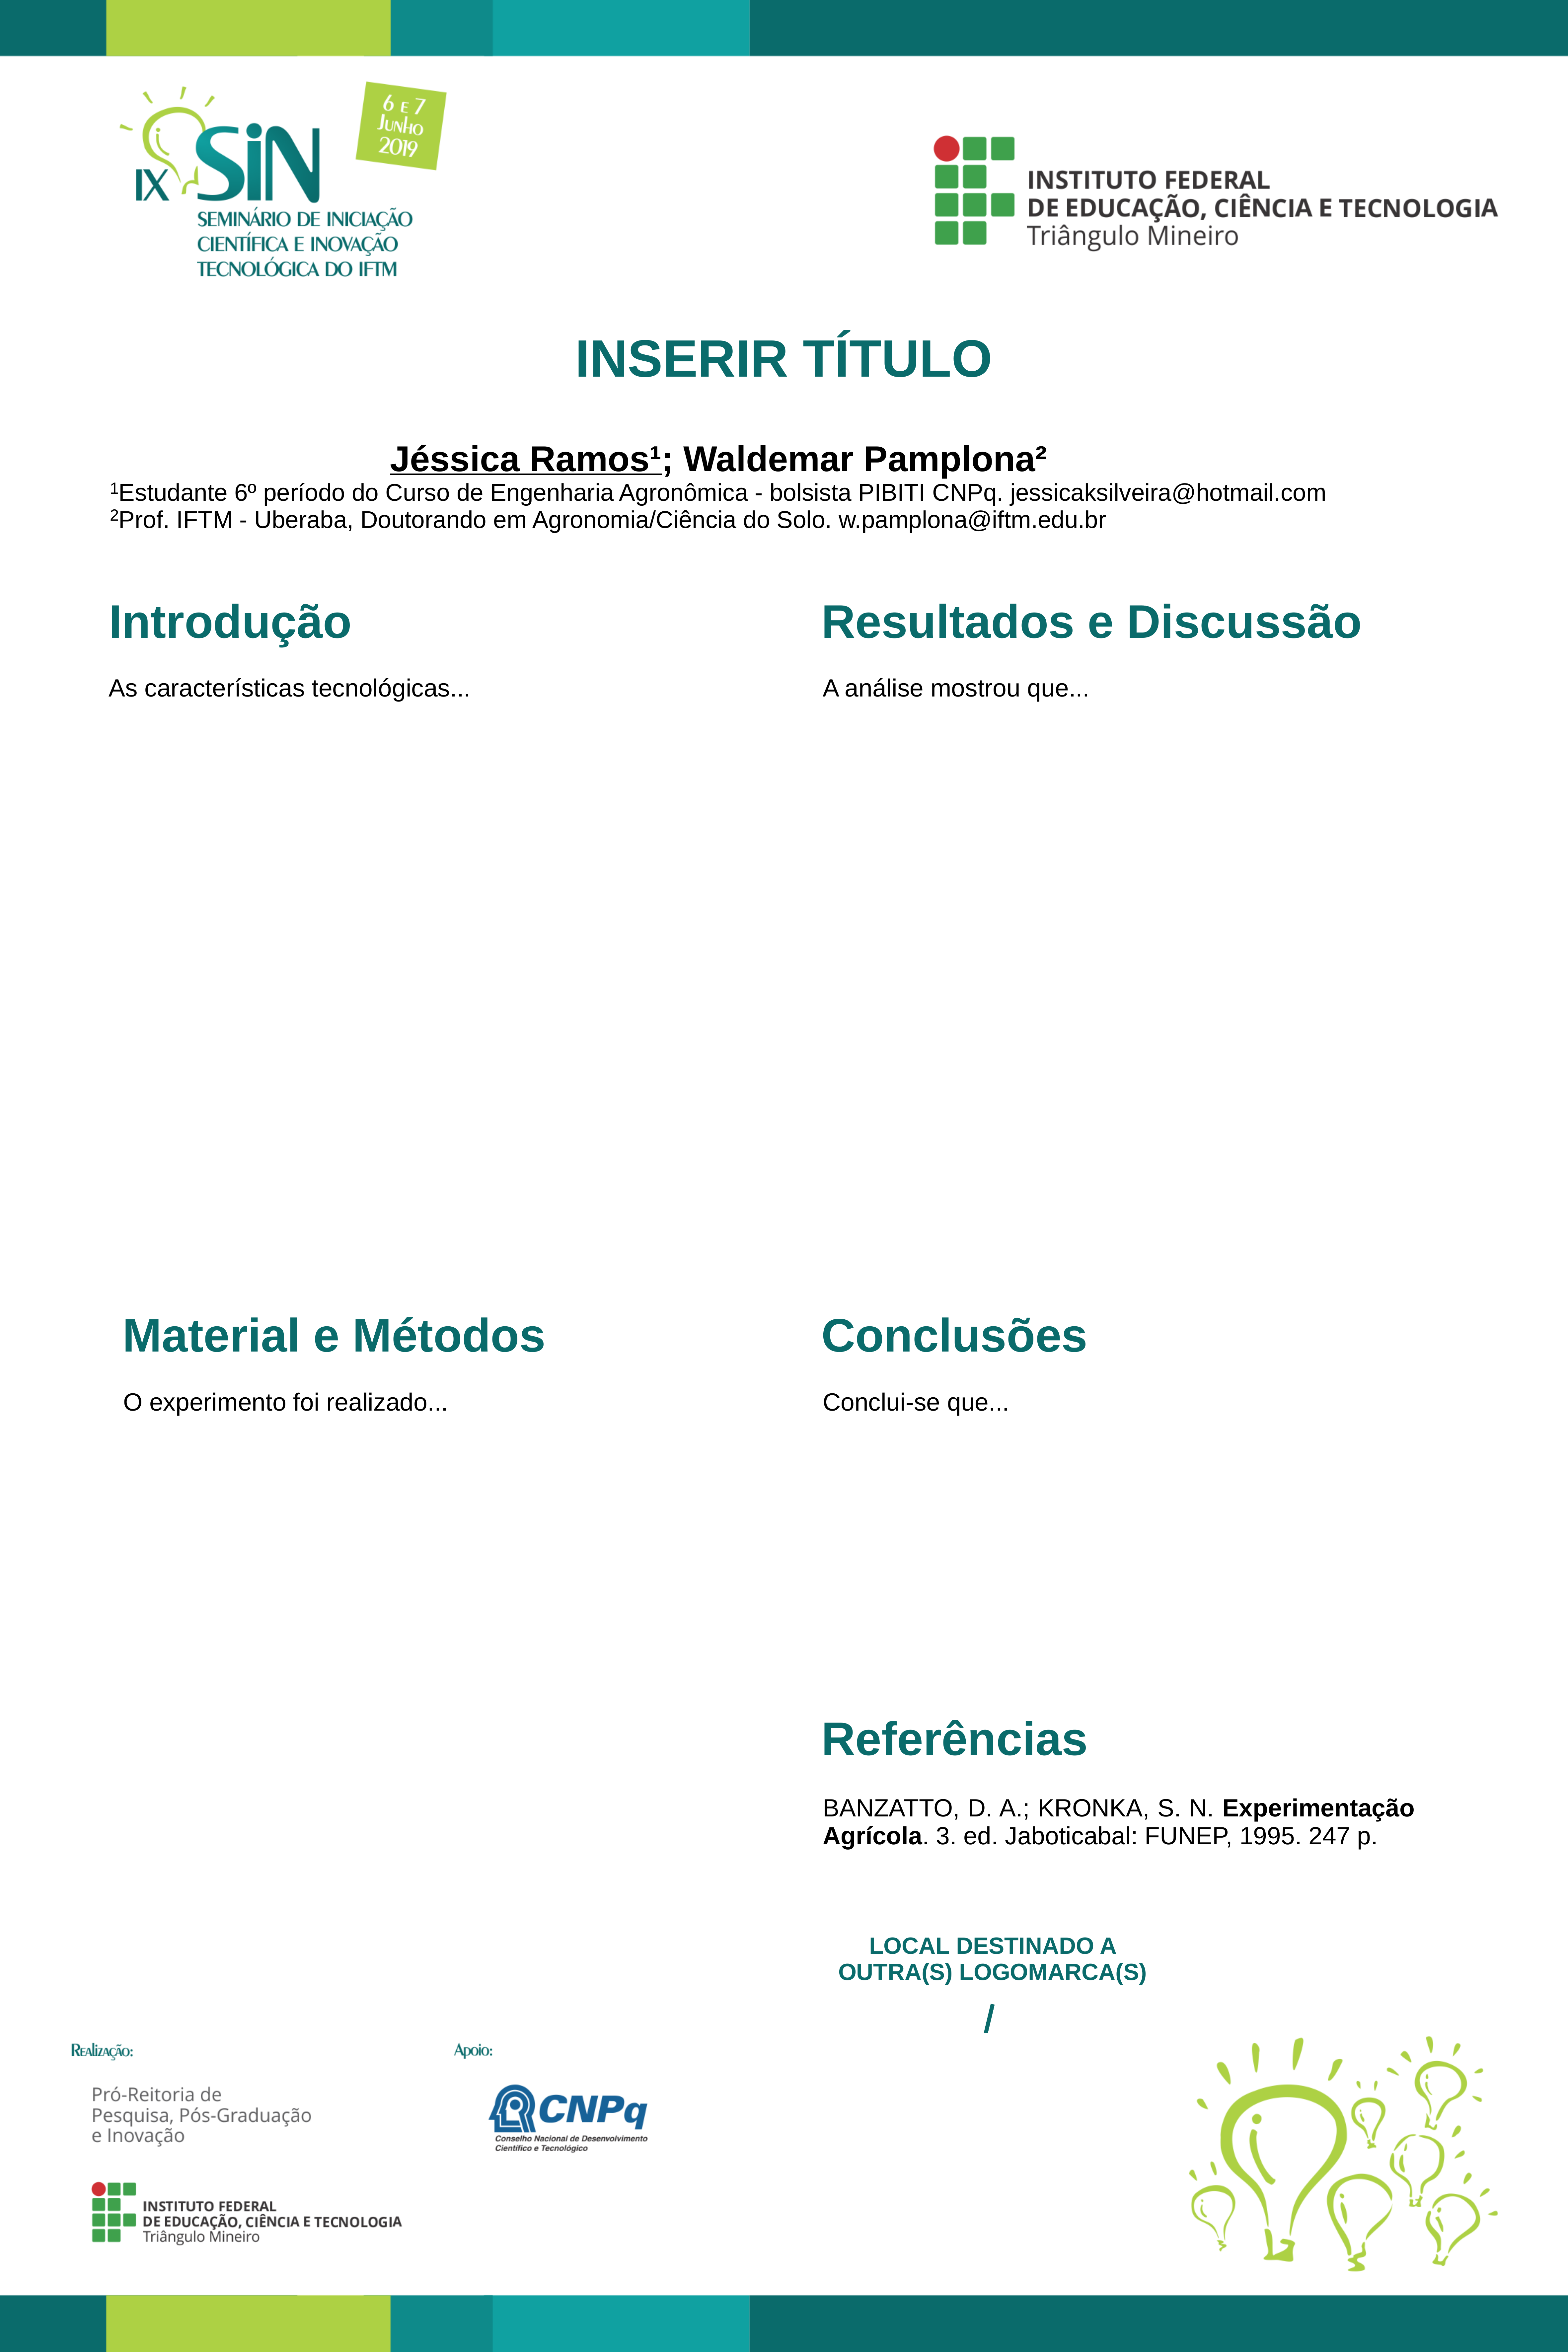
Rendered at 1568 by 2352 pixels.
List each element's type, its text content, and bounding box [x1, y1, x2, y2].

picture [0, 2033, 1568, 2352]
text_box A análise mostrou que... [818, 672, 1460, 705]
text_box Conclui-se que... [818, 1386, 1460, 1419]
text_box Conclusões [798, 1297, 1115, 1378]
text_box LOCAL DESTINADO A OUTRA(S) LOGOMARCA(S) [827, 1930, 1159, 1992]
text_box O experimento foi realizado... [118, 1386, 761, 1419]
text_box Introdução [84, 584, 377, 665]
text_box BANZATTO, D. A.; KRONKA, S. N. Experimentação Agrícola. 3. ed. Jaboticabal: FUNEP, 1995. 247 p. [818, 1792, 1460, 1852]
text_box As características tecnológicas... [104, 672, 746, 705]
text_box Resultados e Discussão [798, 584, 1392, 665]
text_box Jéssica Ramos¹; Waldemar Pamplona² 1Estudante 6º período do Curso de Engenharia Agronômica - bolsista PIBITI CNPq. jessicaksilveira@hotmail.com 2Prof. IFTM - Uberaba, Doutorando em Agronomia/Ciência do Solo. w.pamplona@iftm.edu.br [86, 427, 1482, 553]
picture [0, 0, 1568, 287]
text_box Material e Métodos [99, 1297, 574, 1378]
text_box INSERIR TÍTULO [0, 317, 1568, 405]
text_box Referências [798, 1701, 1197, 1782]
